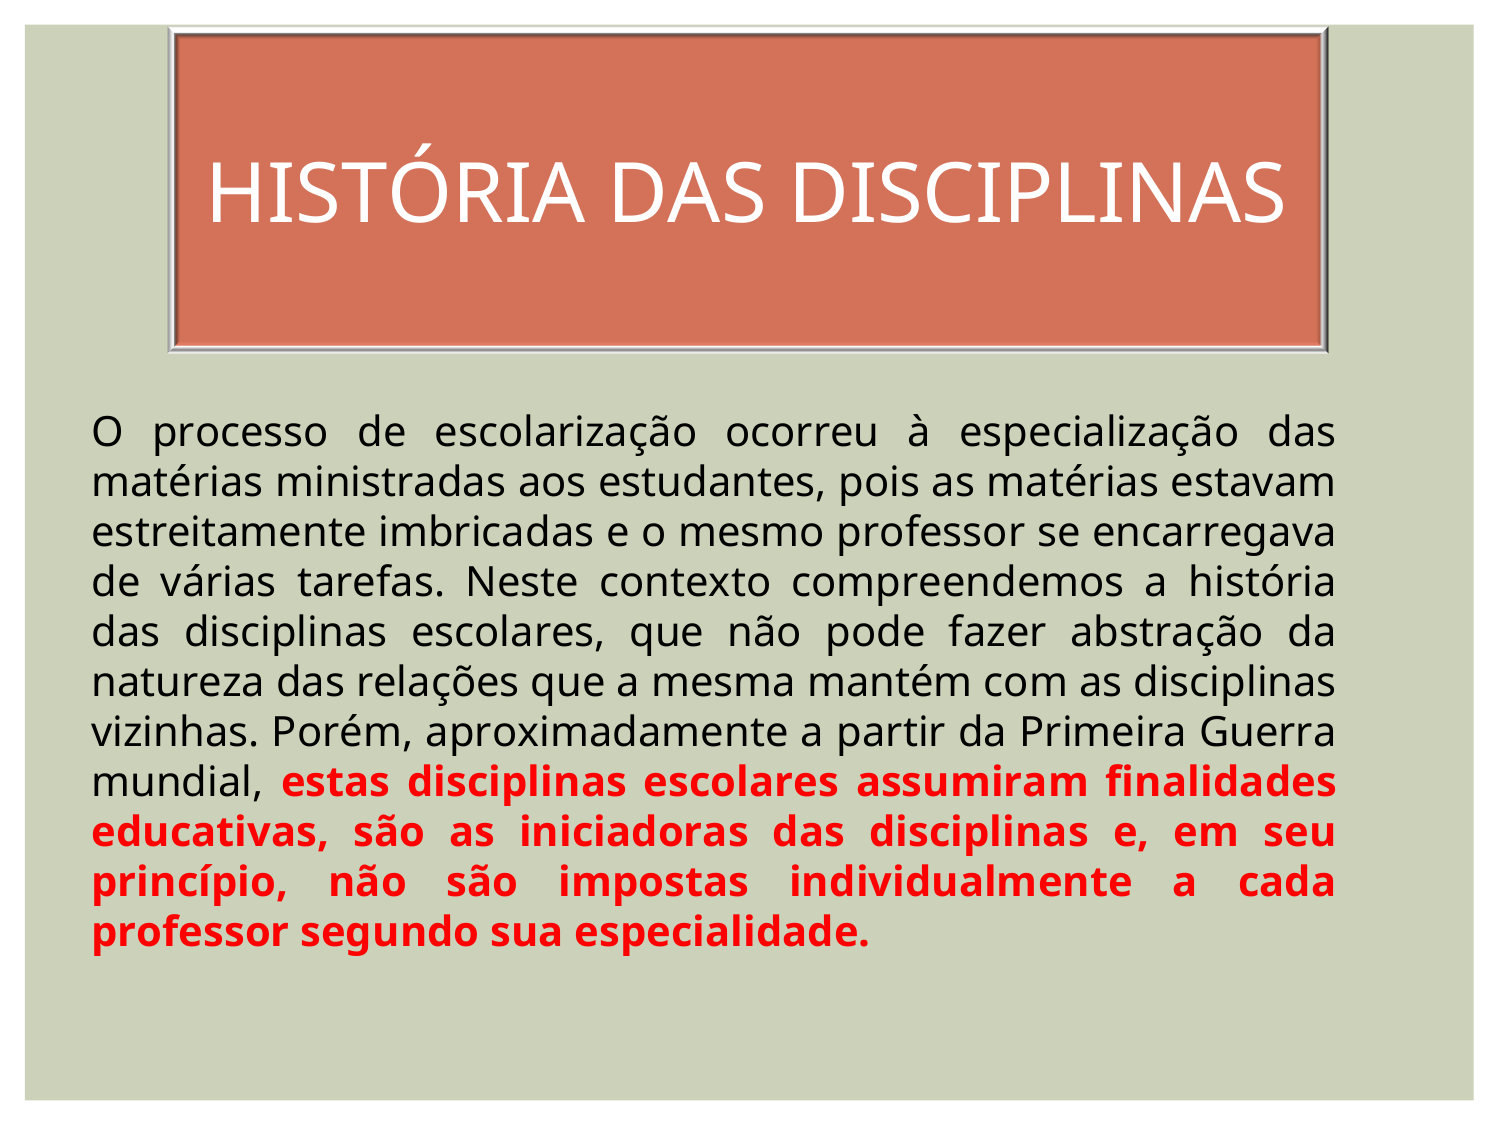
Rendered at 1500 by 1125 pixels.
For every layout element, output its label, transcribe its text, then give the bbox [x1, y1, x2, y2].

text_box O processo de escolarização ocorreu à especialização das matérias ministradas aos estudantes, pois as matérias estavam estreitamente imbricadas e o mesmo professor se encarregava de várias tarefas. Neste contexto compreendemos a história das disciplinas escolares, que não pode fazer abstração da natureza das relações que a mesma mantém com as disciplinas vizinhas. Porém, aproximadamente a partir da Primeira Guerra mundial, estas disciplinas escolares assumiram finalidades educativas, são as iniciadoras das disciplinas e, em seu princípio, não são impostas individualmente a cada professor segundo sua especialidade. [76, 397, 1353, 963]
text_box HISTÓRIA DAS DISCIPLINAS [171, 31, 1324, 347]
picture [165, 24, 1330, 355]
